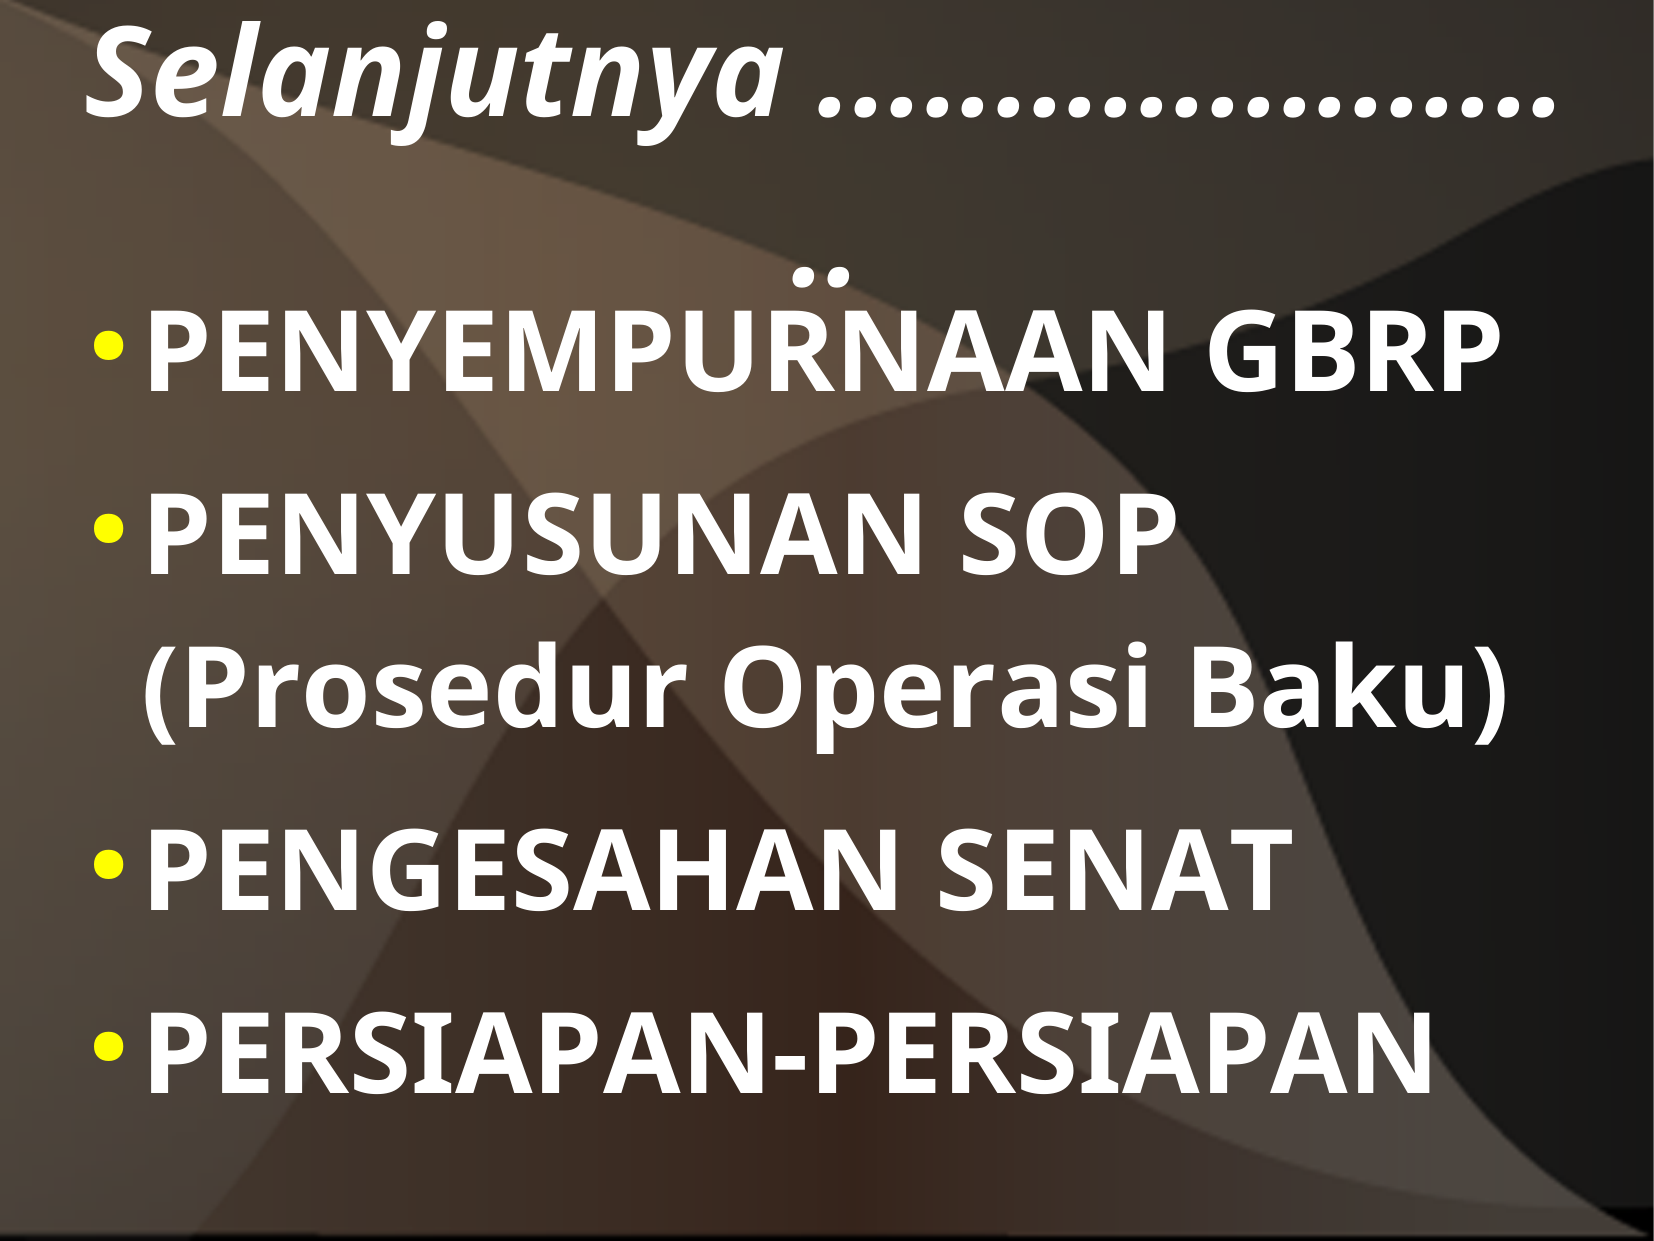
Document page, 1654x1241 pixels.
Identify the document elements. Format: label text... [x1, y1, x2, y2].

title Selanjutnya ....................... [82, 49, 1571, 257]
picture [0, 0, 1654, 1241]
list PENYEMPURNAAN GBRP PENYUSUNAN SOP (Prosedur Operasi Baku) PENGESAHAN SENAT PERSIAPAN-PERSIAPAN [70, 271, 1607, 1123]
